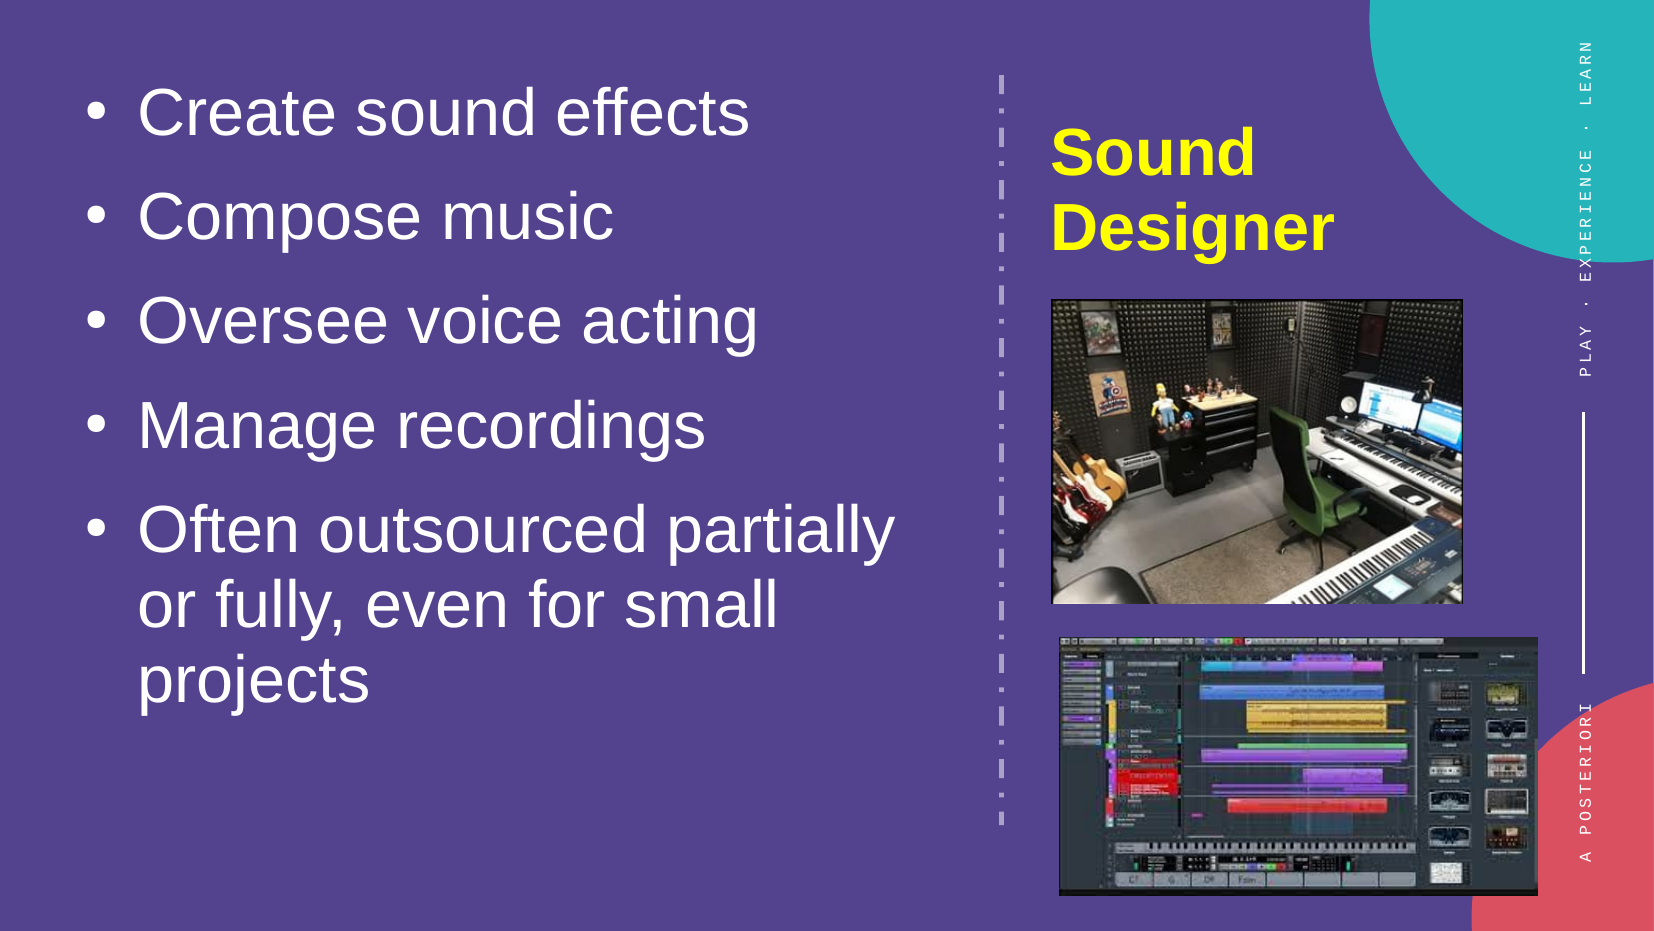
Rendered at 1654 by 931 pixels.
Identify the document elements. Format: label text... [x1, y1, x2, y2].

title Sound Designer [1050, 112, 1463, 268]
picture [1051, 299, 1463, 604]
picture [1059, 637, 1538, 896]
list Create sound effects Compose music Oversee voice acting Manage recordings Often outsourced partially or fully, even for small projects [66, 75, 930, 758]
